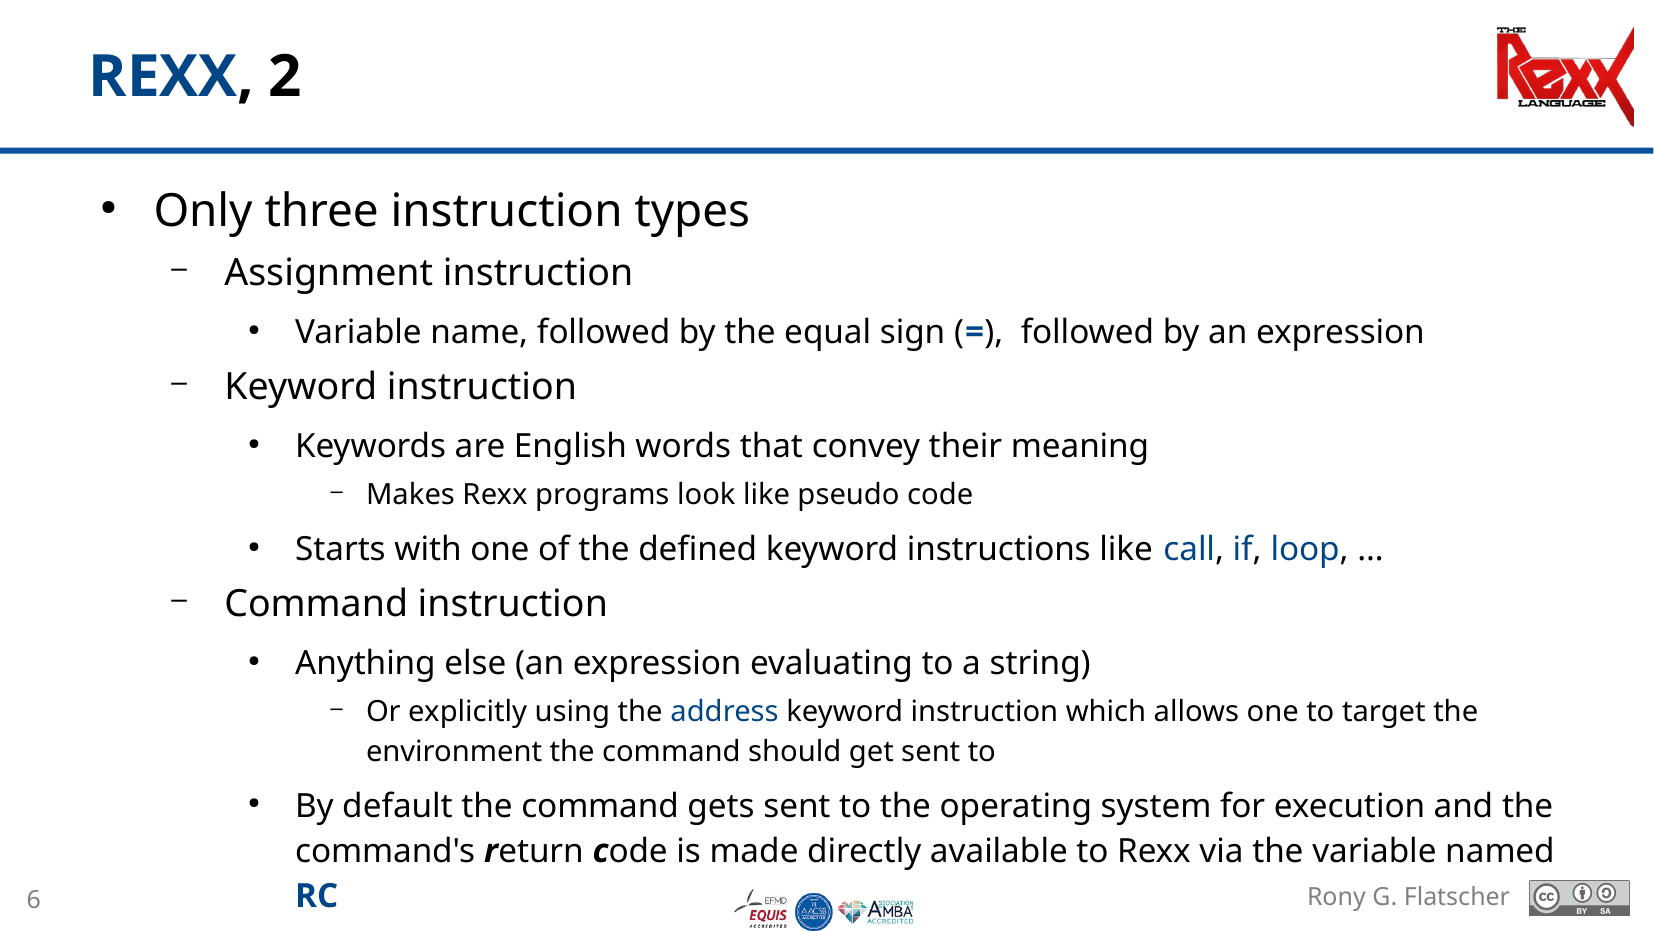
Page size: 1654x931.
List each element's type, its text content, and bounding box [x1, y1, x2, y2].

title REXX, 2 [29, 0, 1654, 148]
picture [1492, 18, 1634, 137]
picture [734, 889, 913, 931]
list Only three instruction types Assignment instruction Variable name, followed by the equal sign (=), followed by an expression Keyword instruction Keywords are English words that convey their meaning Makes Rexx programs look like pseudo code Starts with one of the defined keyword instructions like call, if, loop, … Command instruction Anything else (an expression evaluating to a string) Or explicitly using the address keyword instruction which allows one to target the environment the command should get sent to By default the command gets sent to the operating system for execution and the command's return code is made directly available to Rexx via the variable named RC [82, 177, 1579, 857]
